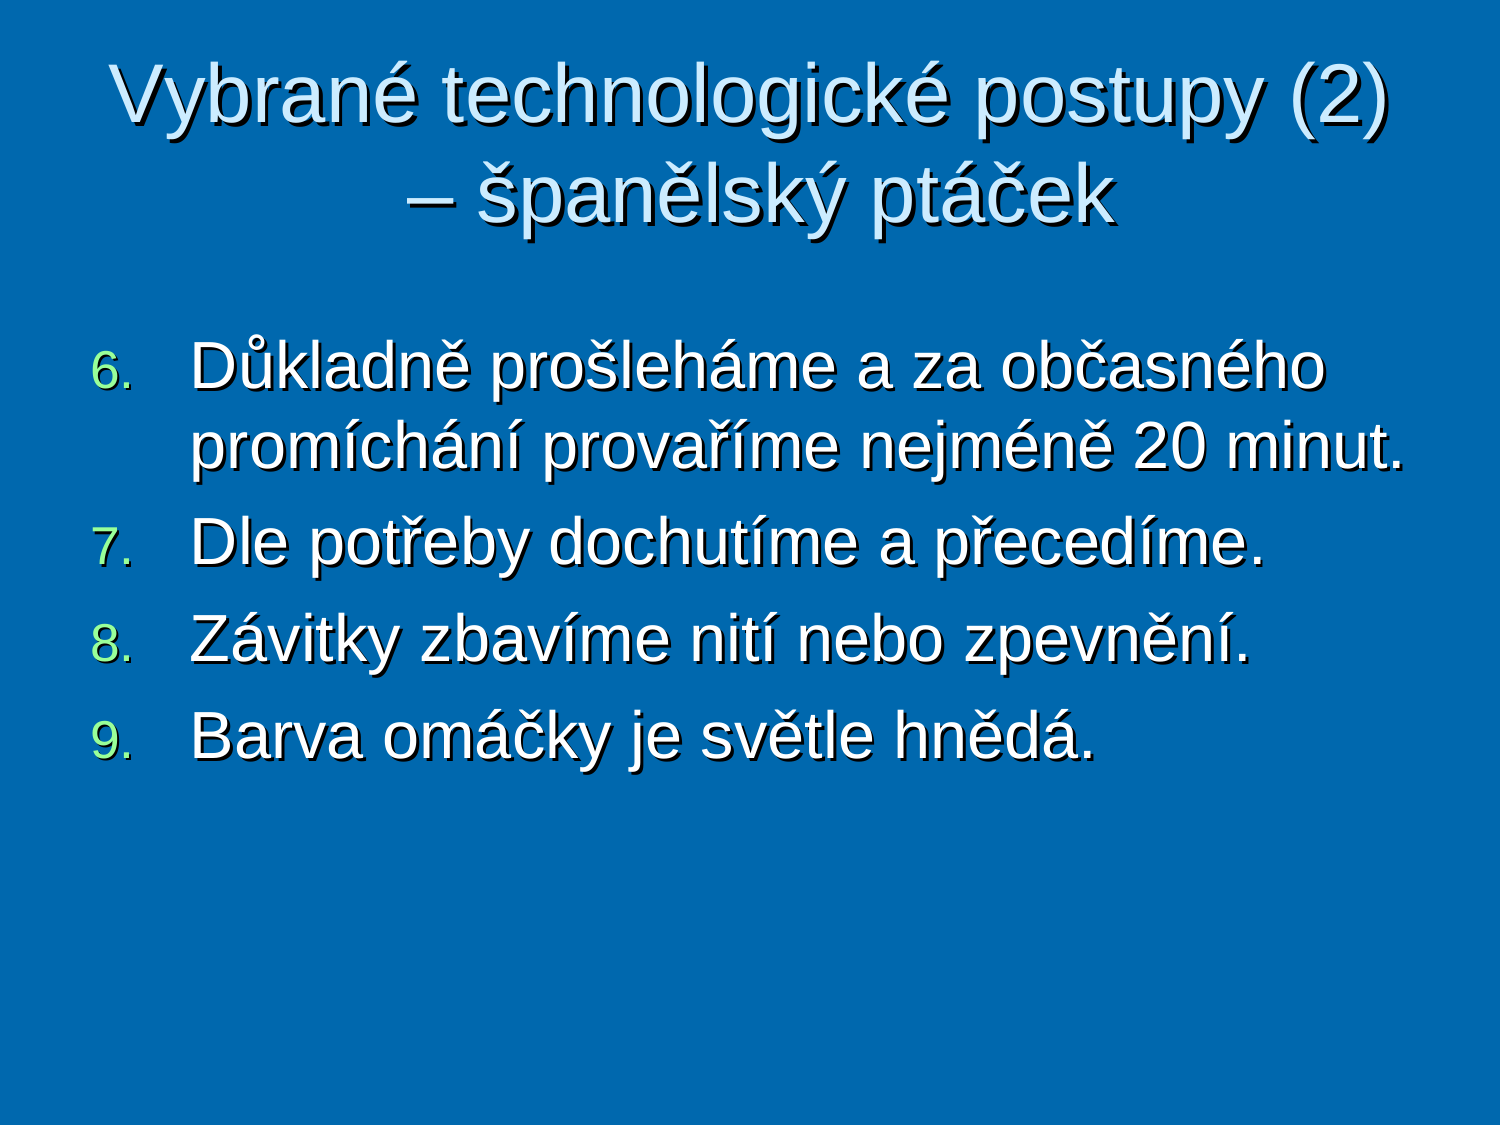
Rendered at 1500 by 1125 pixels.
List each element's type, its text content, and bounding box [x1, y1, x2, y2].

title Vybrané technologické postupy (2) – španělský ptáček [75, 31, 1426, 247]
list Důkladně prošleháme a za občasného promíchání provaříme nejméně 20 minut. Dle potřeby dochutíme a přecedíme. Závitky zbavíme nití nebo zpevnění. Barva omáčky je světle hnědá. [75, 314, 1426, 1006]
